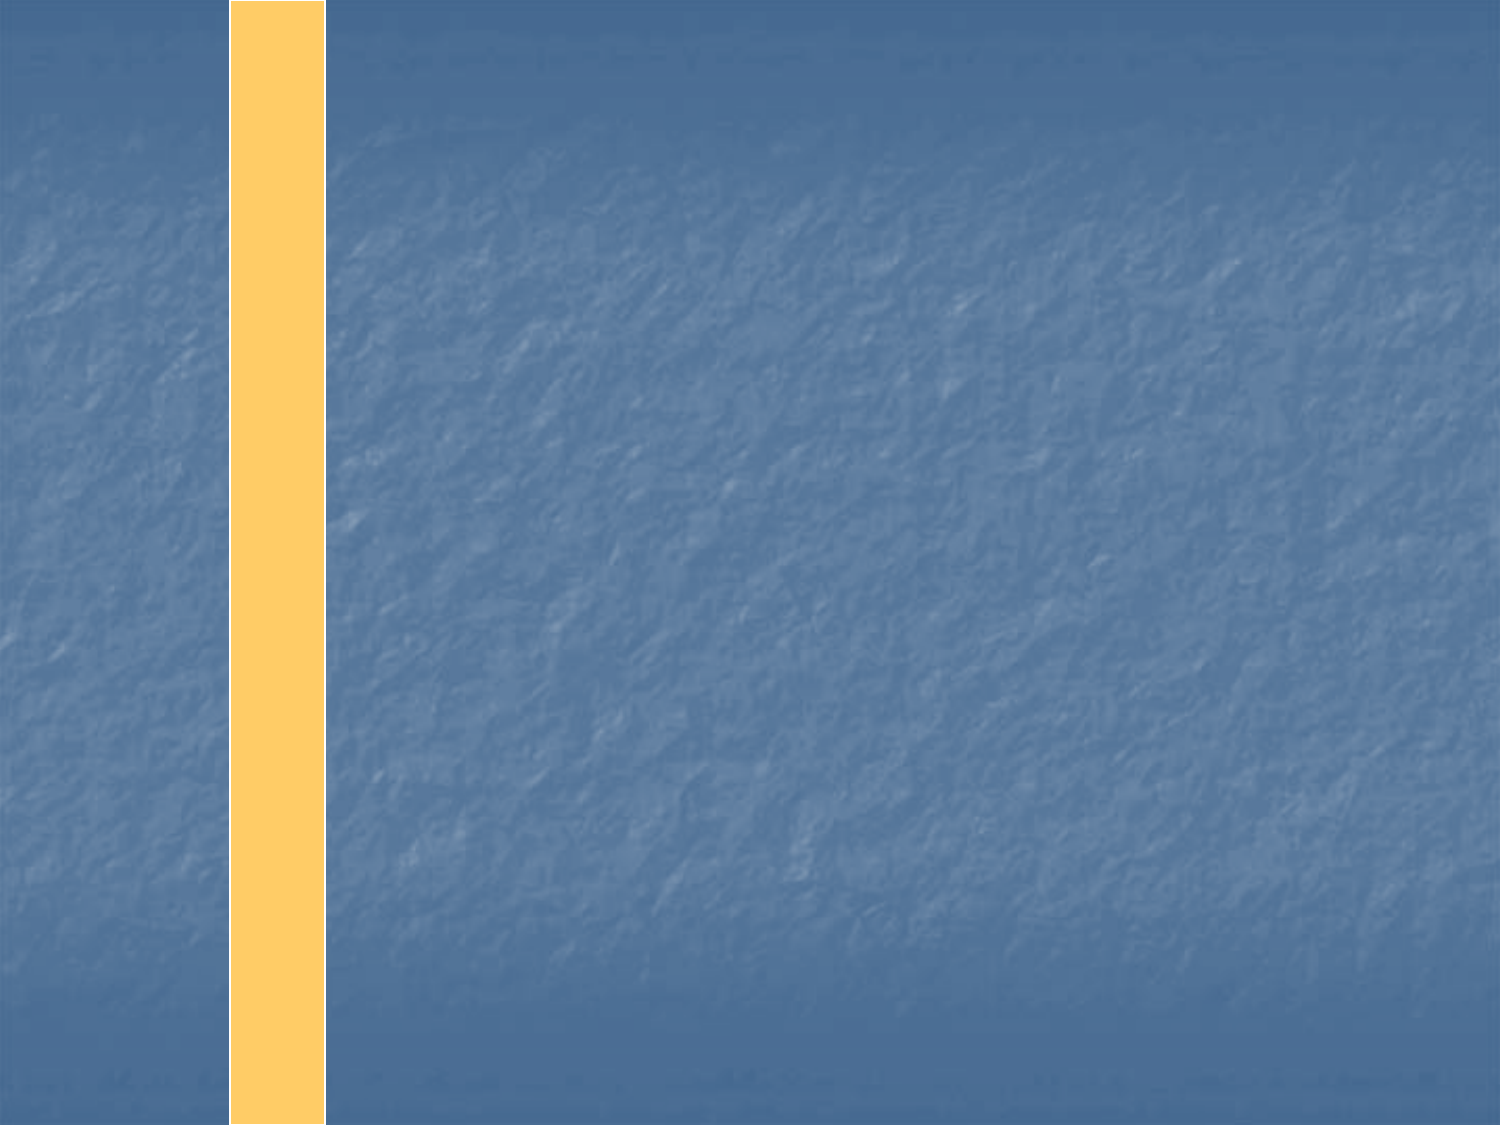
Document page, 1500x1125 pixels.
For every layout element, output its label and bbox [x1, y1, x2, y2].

text_box [230, 0, 325, 1125]
